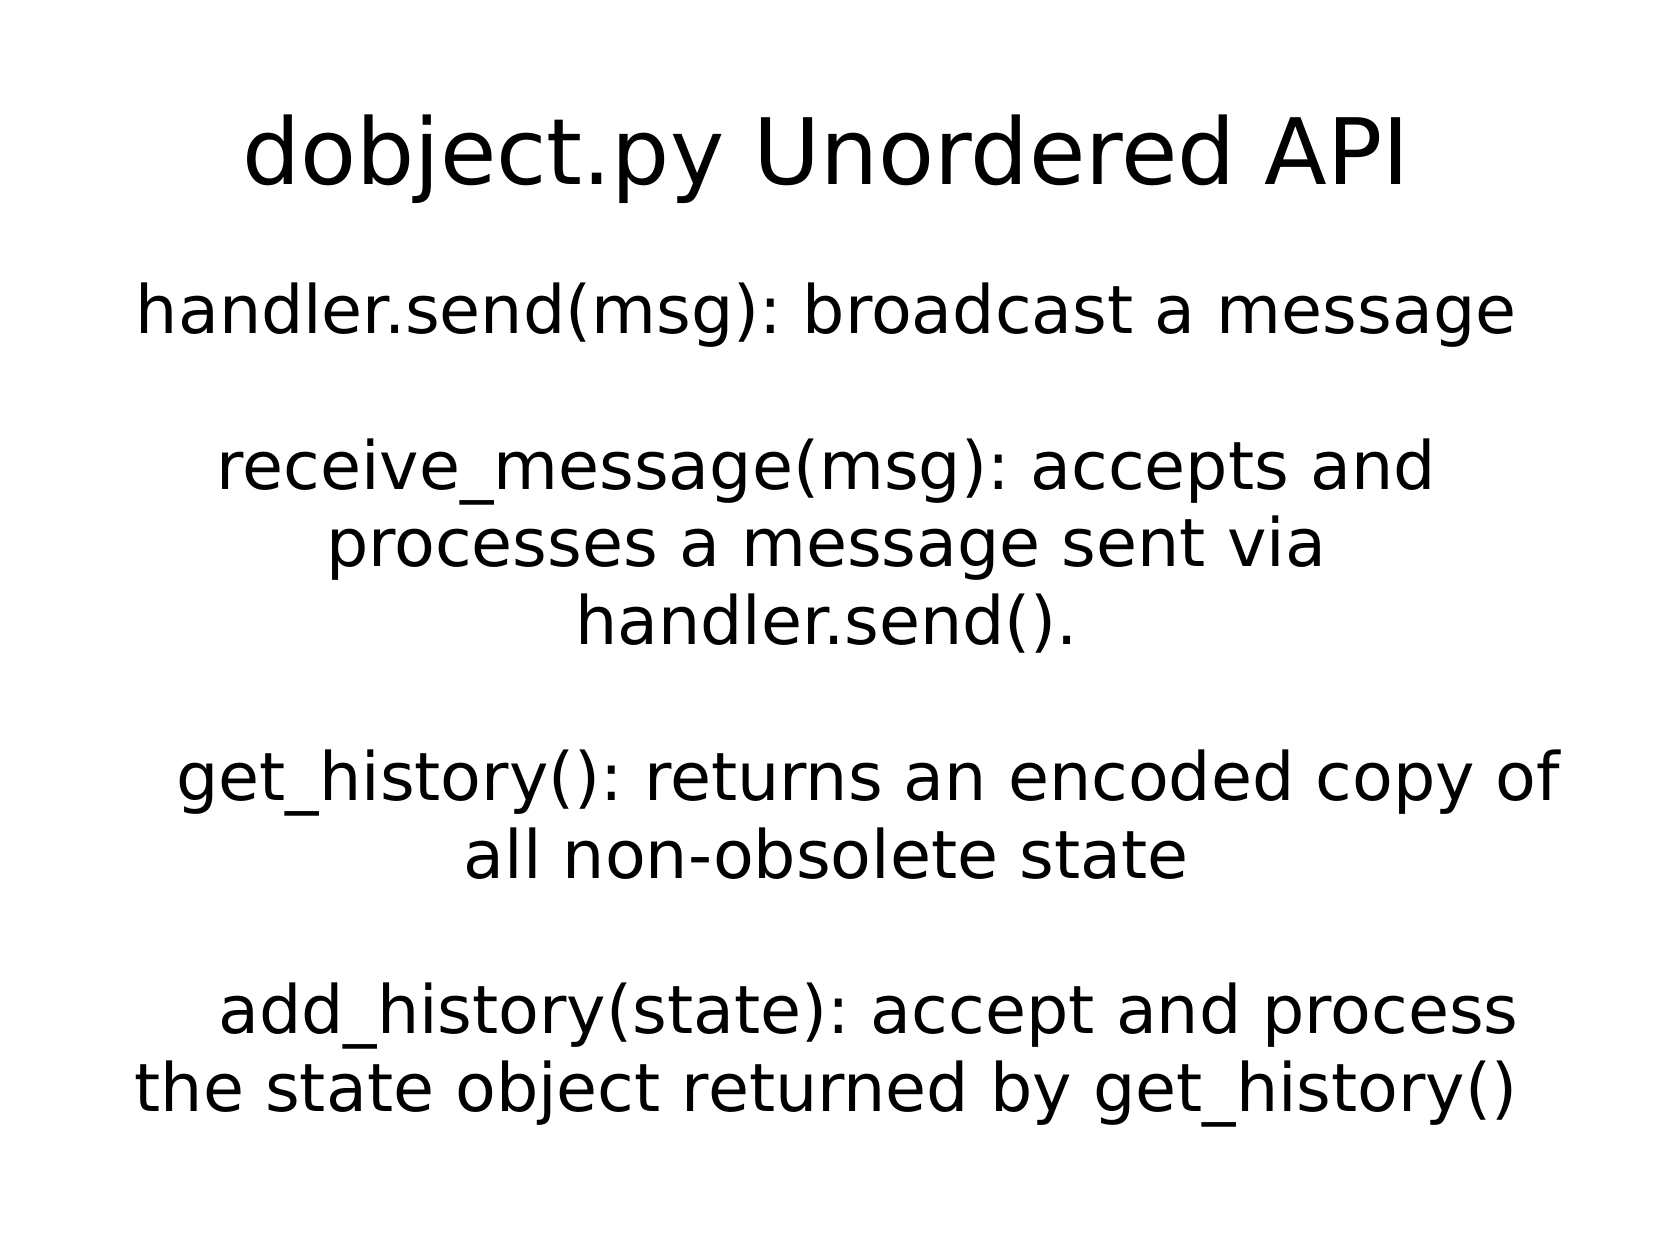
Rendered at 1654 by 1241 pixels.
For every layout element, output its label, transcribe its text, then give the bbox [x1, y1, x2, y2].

subtitle handler.send(msg): broadcast a message receive_message(msg): accepts and processes a message sent via handler.send(). get_history(): returns an encoded copy of all non-obsolete state add_history(state): accept and process the state object returned by get_history() [82, 272, 1571, 1126]
title dobject.py Unordered API [82, 56, 1571, 250]
